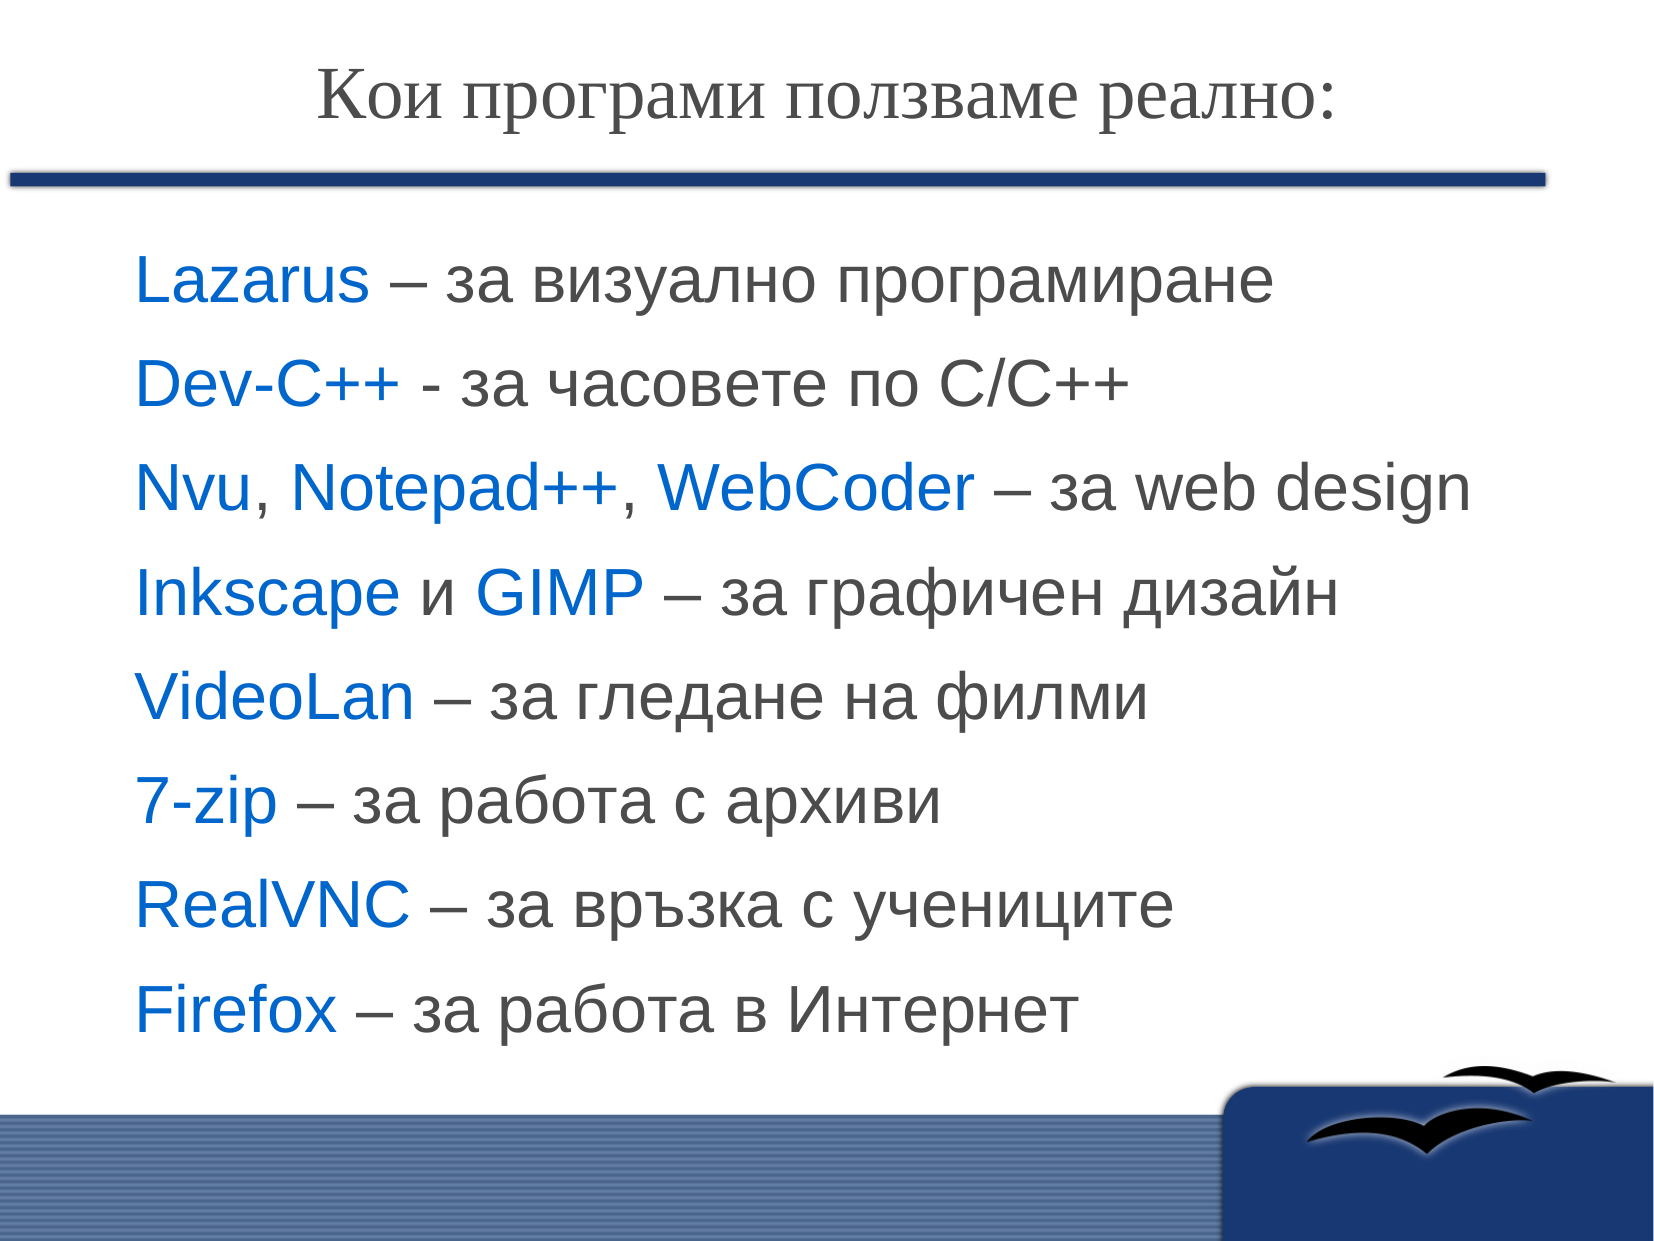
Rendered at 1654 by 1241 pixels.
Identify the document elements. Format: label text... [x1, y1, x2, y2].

list Lazarus – за визуално програмиране Dev-C++ - за часовете по C/C++ Nvu, Notepad++, WebCoder – за web design Inkscape и GIMP – за графичен дизайн VideoLan – за гледане на филми 7-zip – за работа с архиви RealVNC – за връзка с учениците Firefox – за работа в Интернет [116, 241, 1529, 1047]
title Кои програми ползваме реално: [121, 23, 1534, 164]
picture [0, 0, 1654, 1241]
